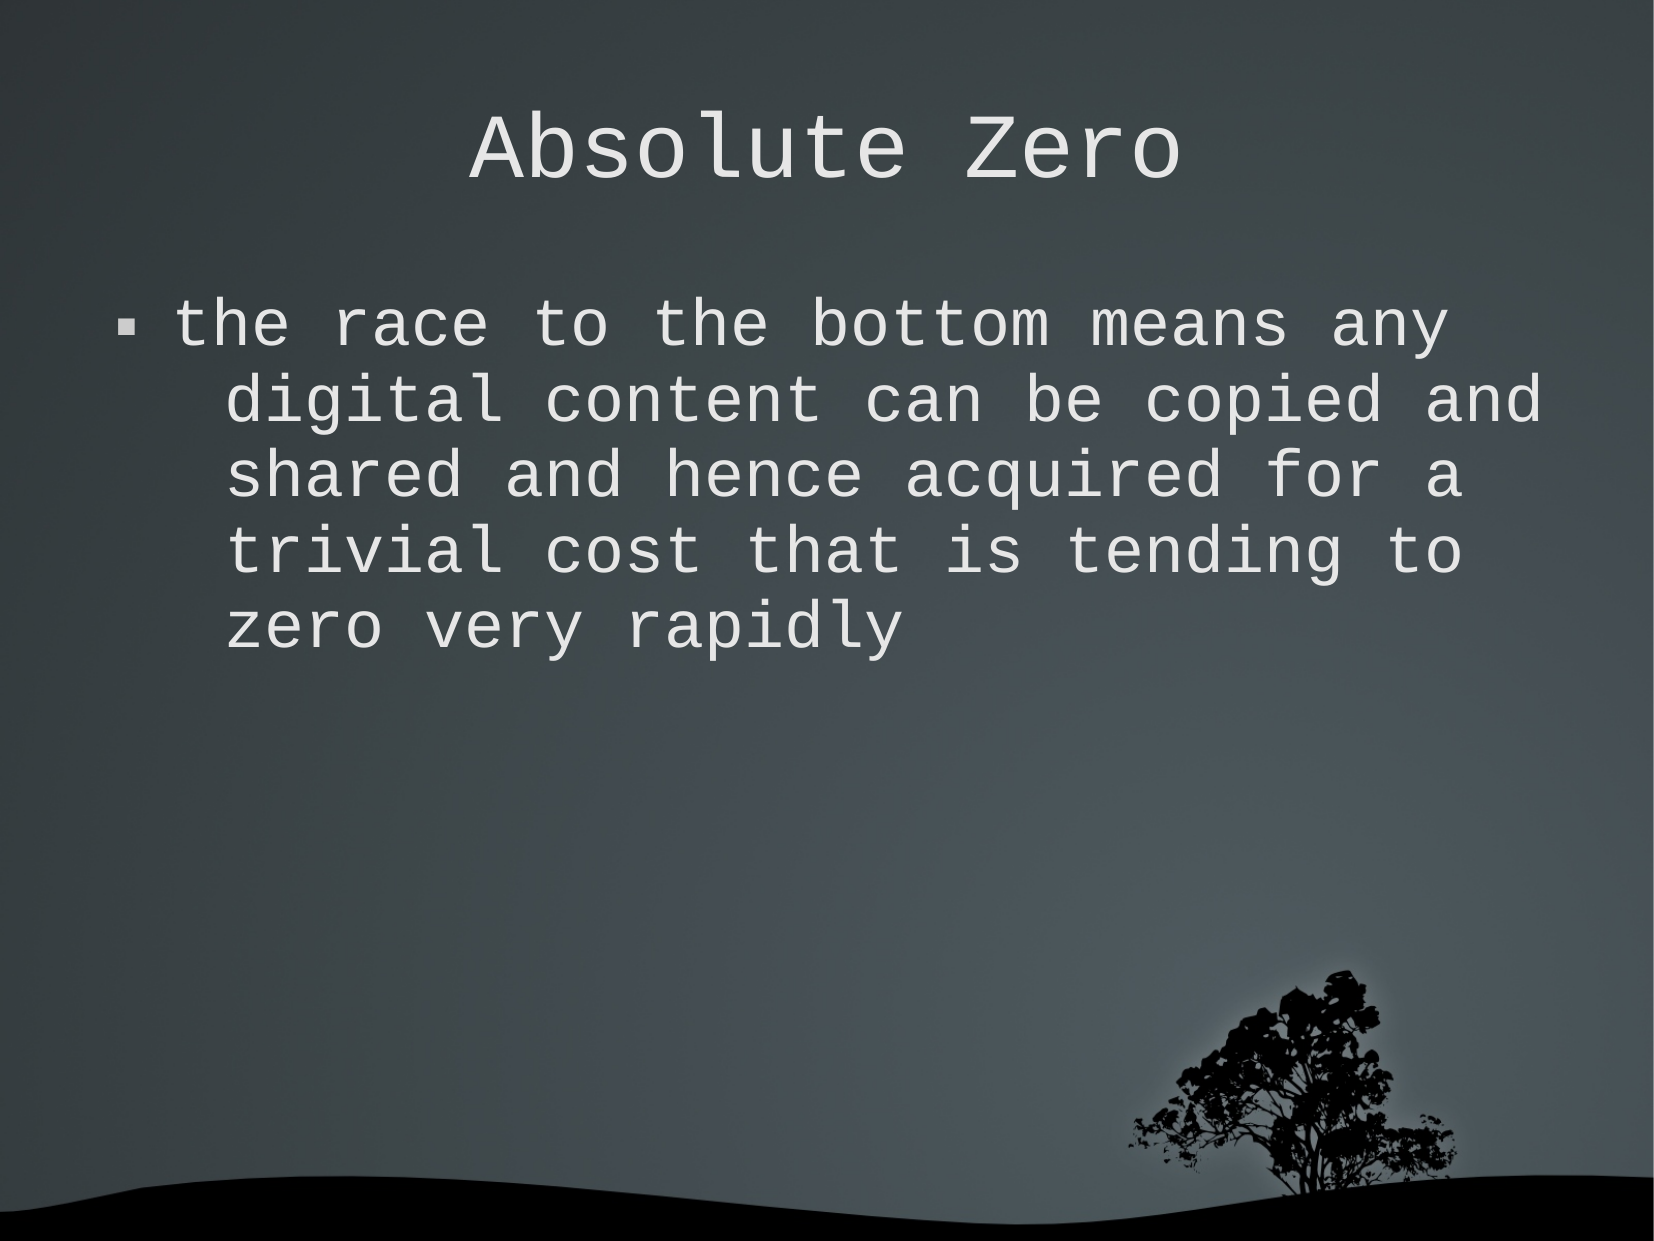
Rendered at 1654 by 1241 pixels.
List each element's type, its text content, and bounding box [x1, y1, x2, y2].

title Absolute Zero [82, 56, 1571, 250]
picture [0, 0, 1654, 1241]
list the race to the bottom means any digital content can be copied and shared and hence acquired for a trivial cost that is tending to zero very rapidly [82, 290, 1571, 1094]
